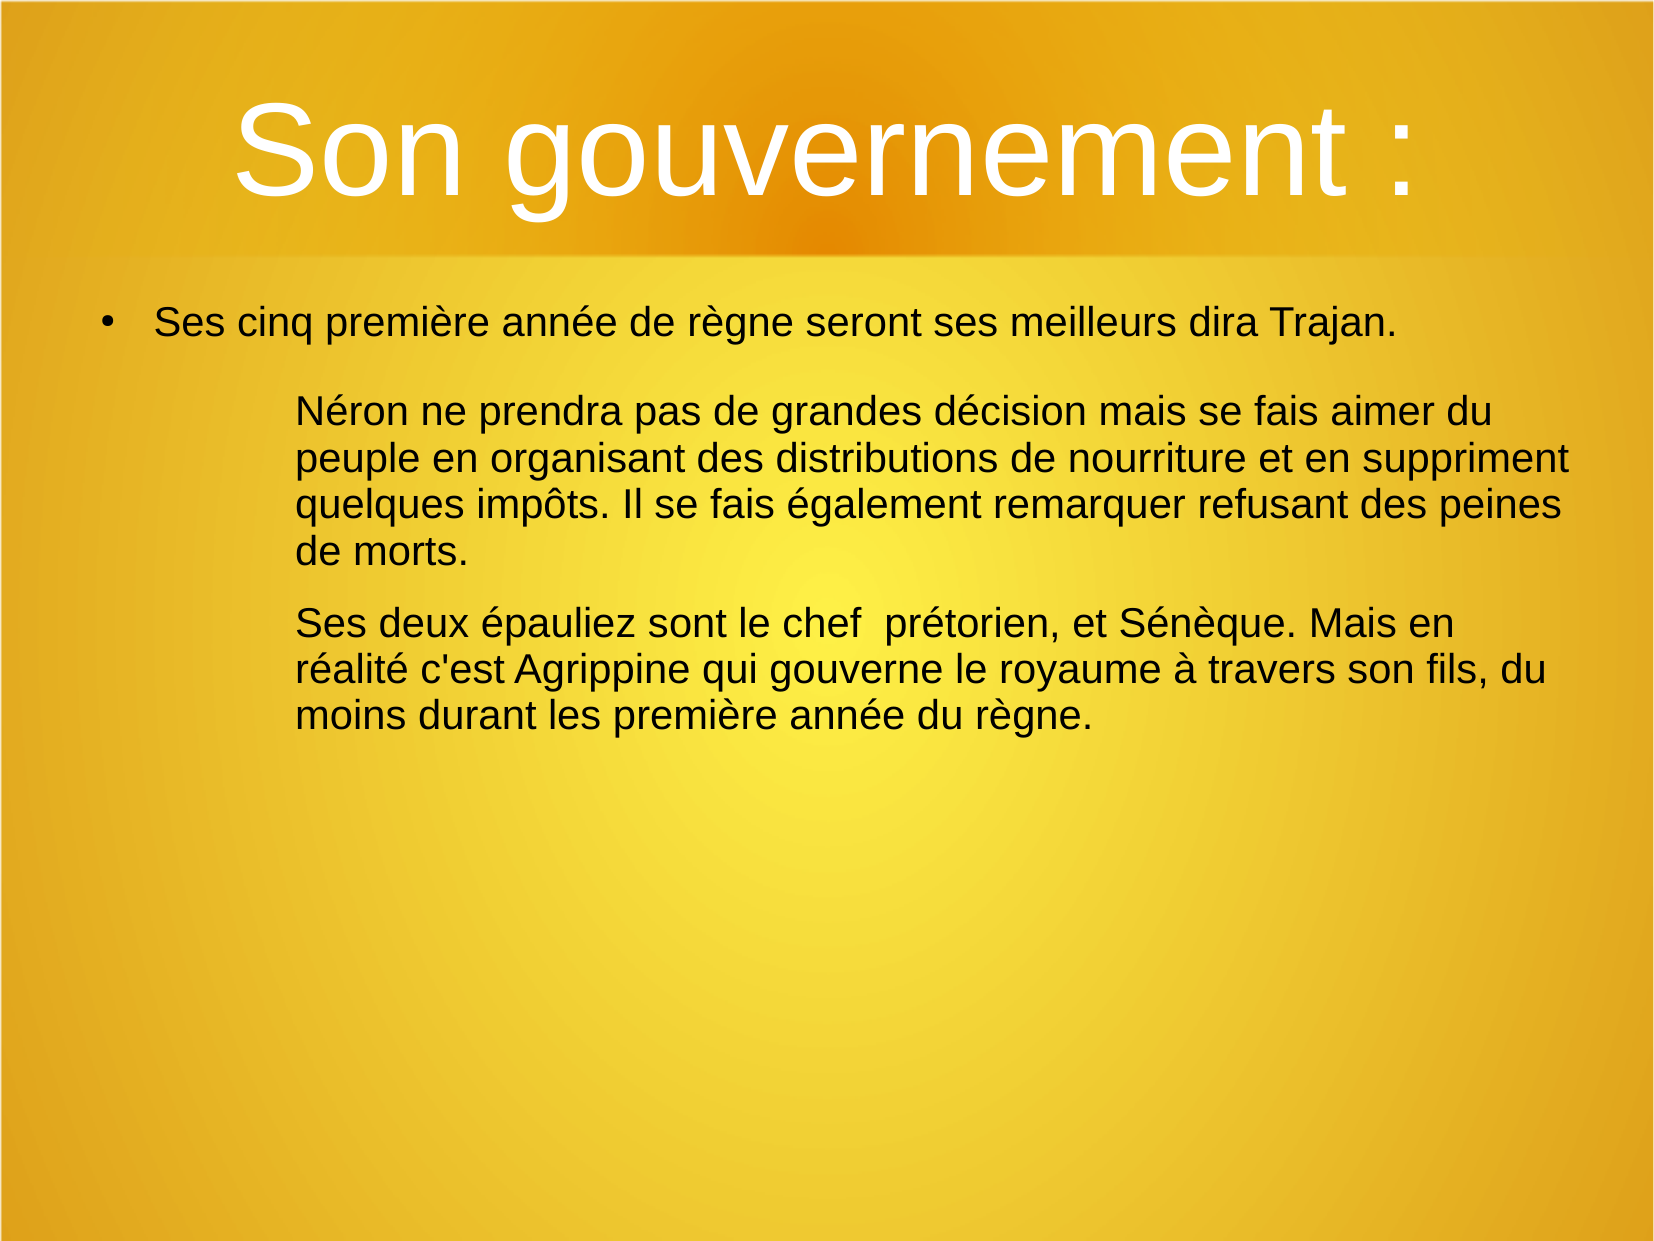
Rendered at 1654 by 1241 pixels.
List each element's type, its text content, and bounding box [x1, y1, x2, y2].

list Ses cinq première année de règne seront ses meilleurs dira Trajan. Néron ne prendra pas de grandes décision mais se fais aimer du peuple en organisant des distributions de nourriture et en suppriment quelques impôts. Il se fais également remarquer refusant des peines de morts. Ses deux épauliez sont le chef prétorien, et Sénèque. Mais en réalité c'est Agrippine qui gouverne le royaume à travers son fils, du moins durant les première année du règne. [82, 299, 1571, 1019]
title Son gouvernement : [82, 47, 1571, 252]
picture [0, 0, 1654, 1241]
